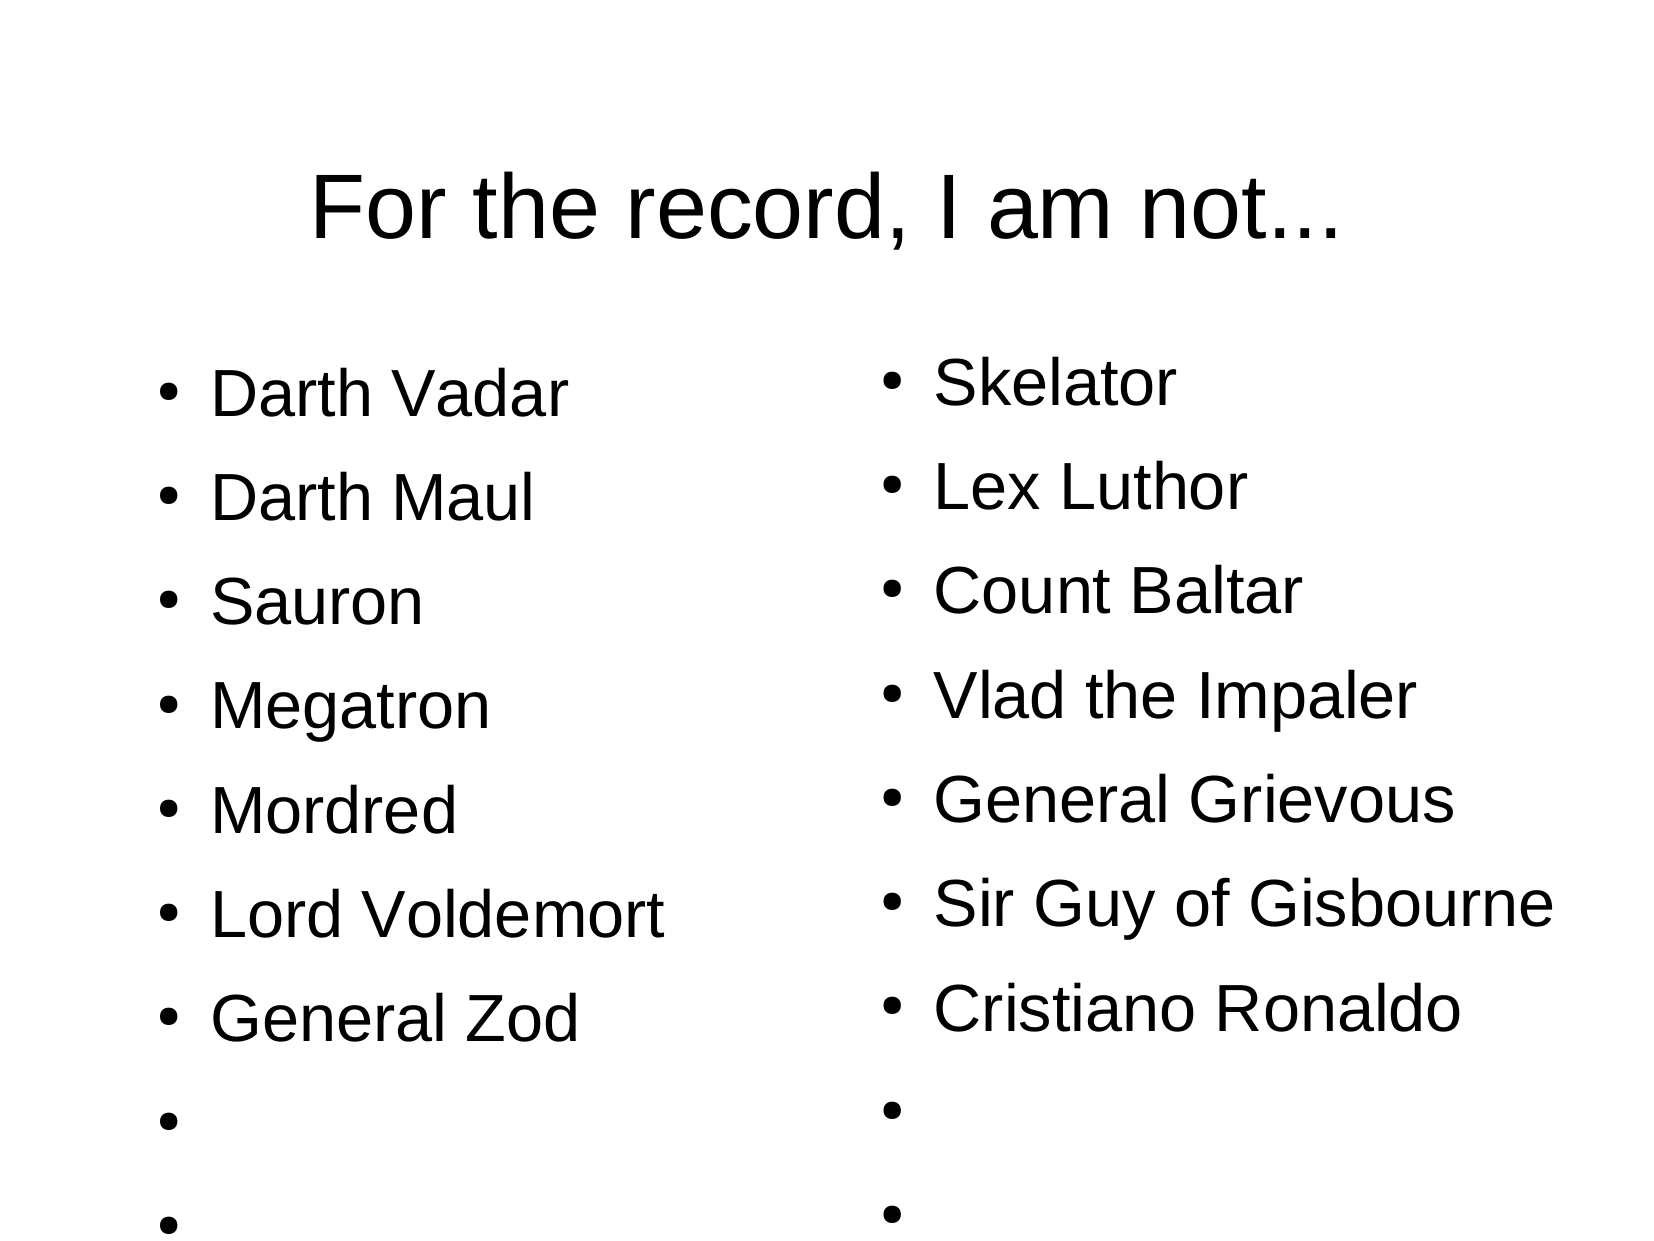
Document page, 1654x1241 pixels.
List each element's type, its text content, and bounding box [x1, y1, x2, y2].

list Skelator Lex Luthor Count Baltar Vlad the Impaler General Grievous Sir Guy of Gisbourne Cristiano Ronaldo [845, 344, 1614, 1241]
list Darth Vadar Darth Maul Sauron Megatron Mordred Lord Voldemort General Zod [121, 355, 811, 1241]
title For the record, I am not... [121, 102, 1534, 311]
